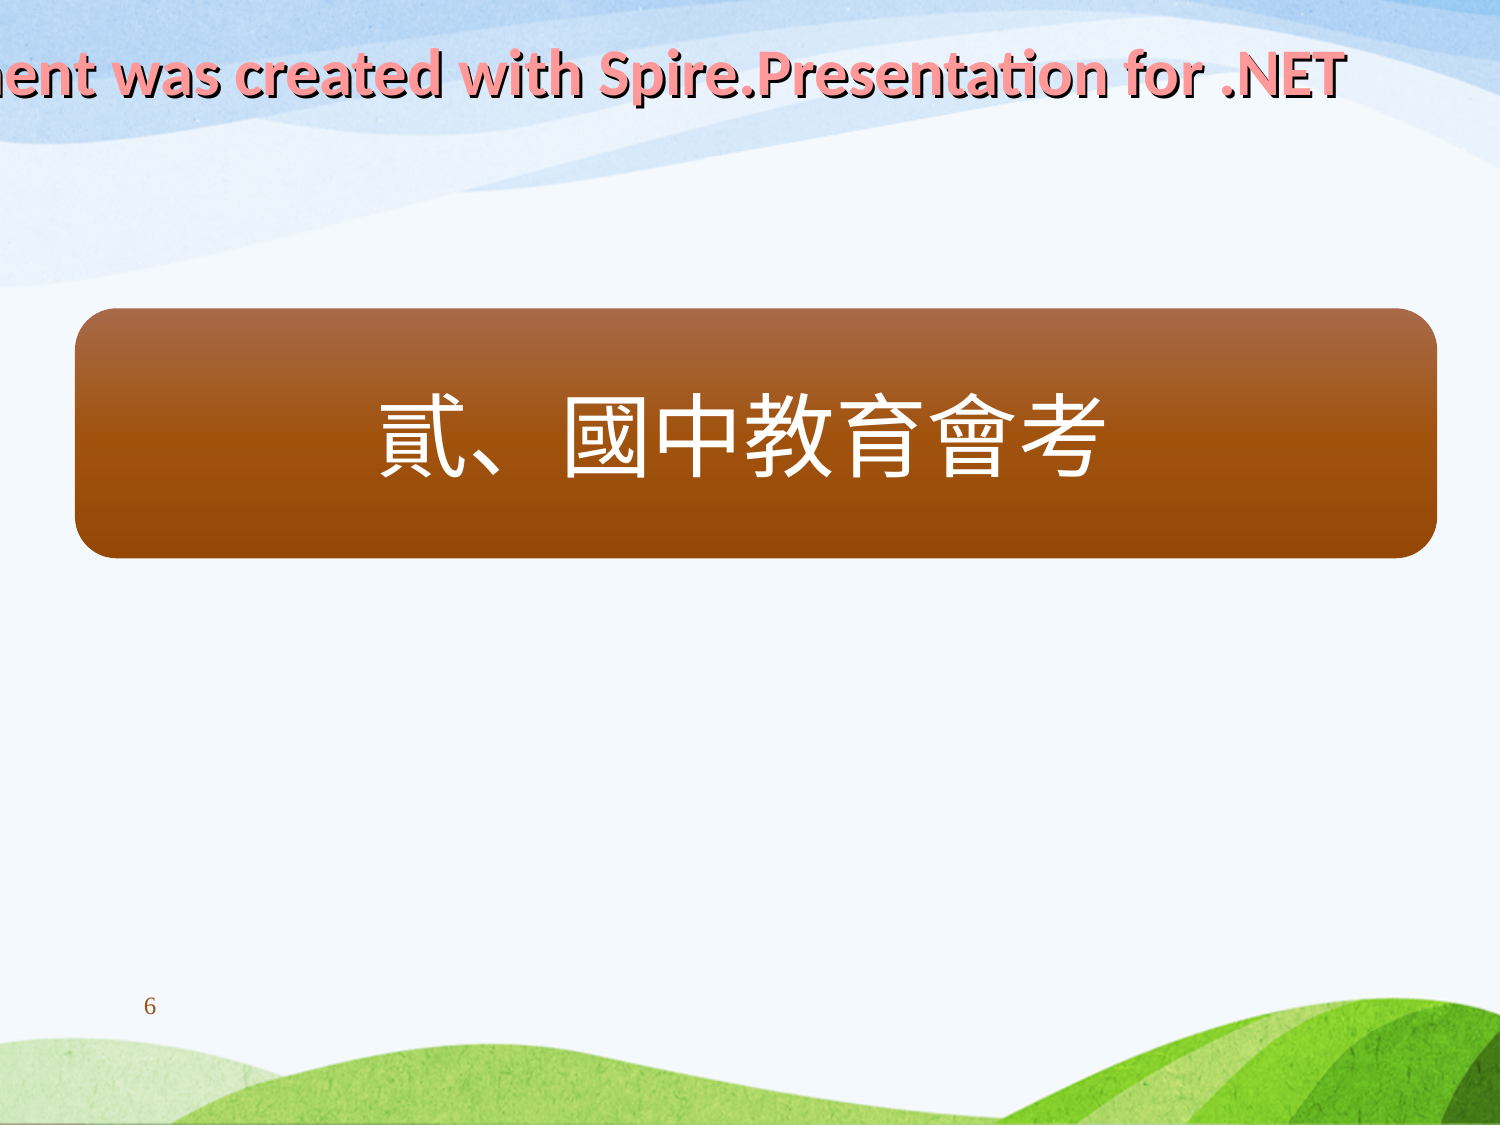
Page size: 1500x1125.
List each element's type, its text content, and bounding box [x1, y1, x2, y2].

picture [0, 0, 1500, 1125]
title 貳、國中教育會考 [125, 302, 1363, 503]
text_box [74, 308, 1438, 559]
text_box 6 [129, 987, 223, 1025]
